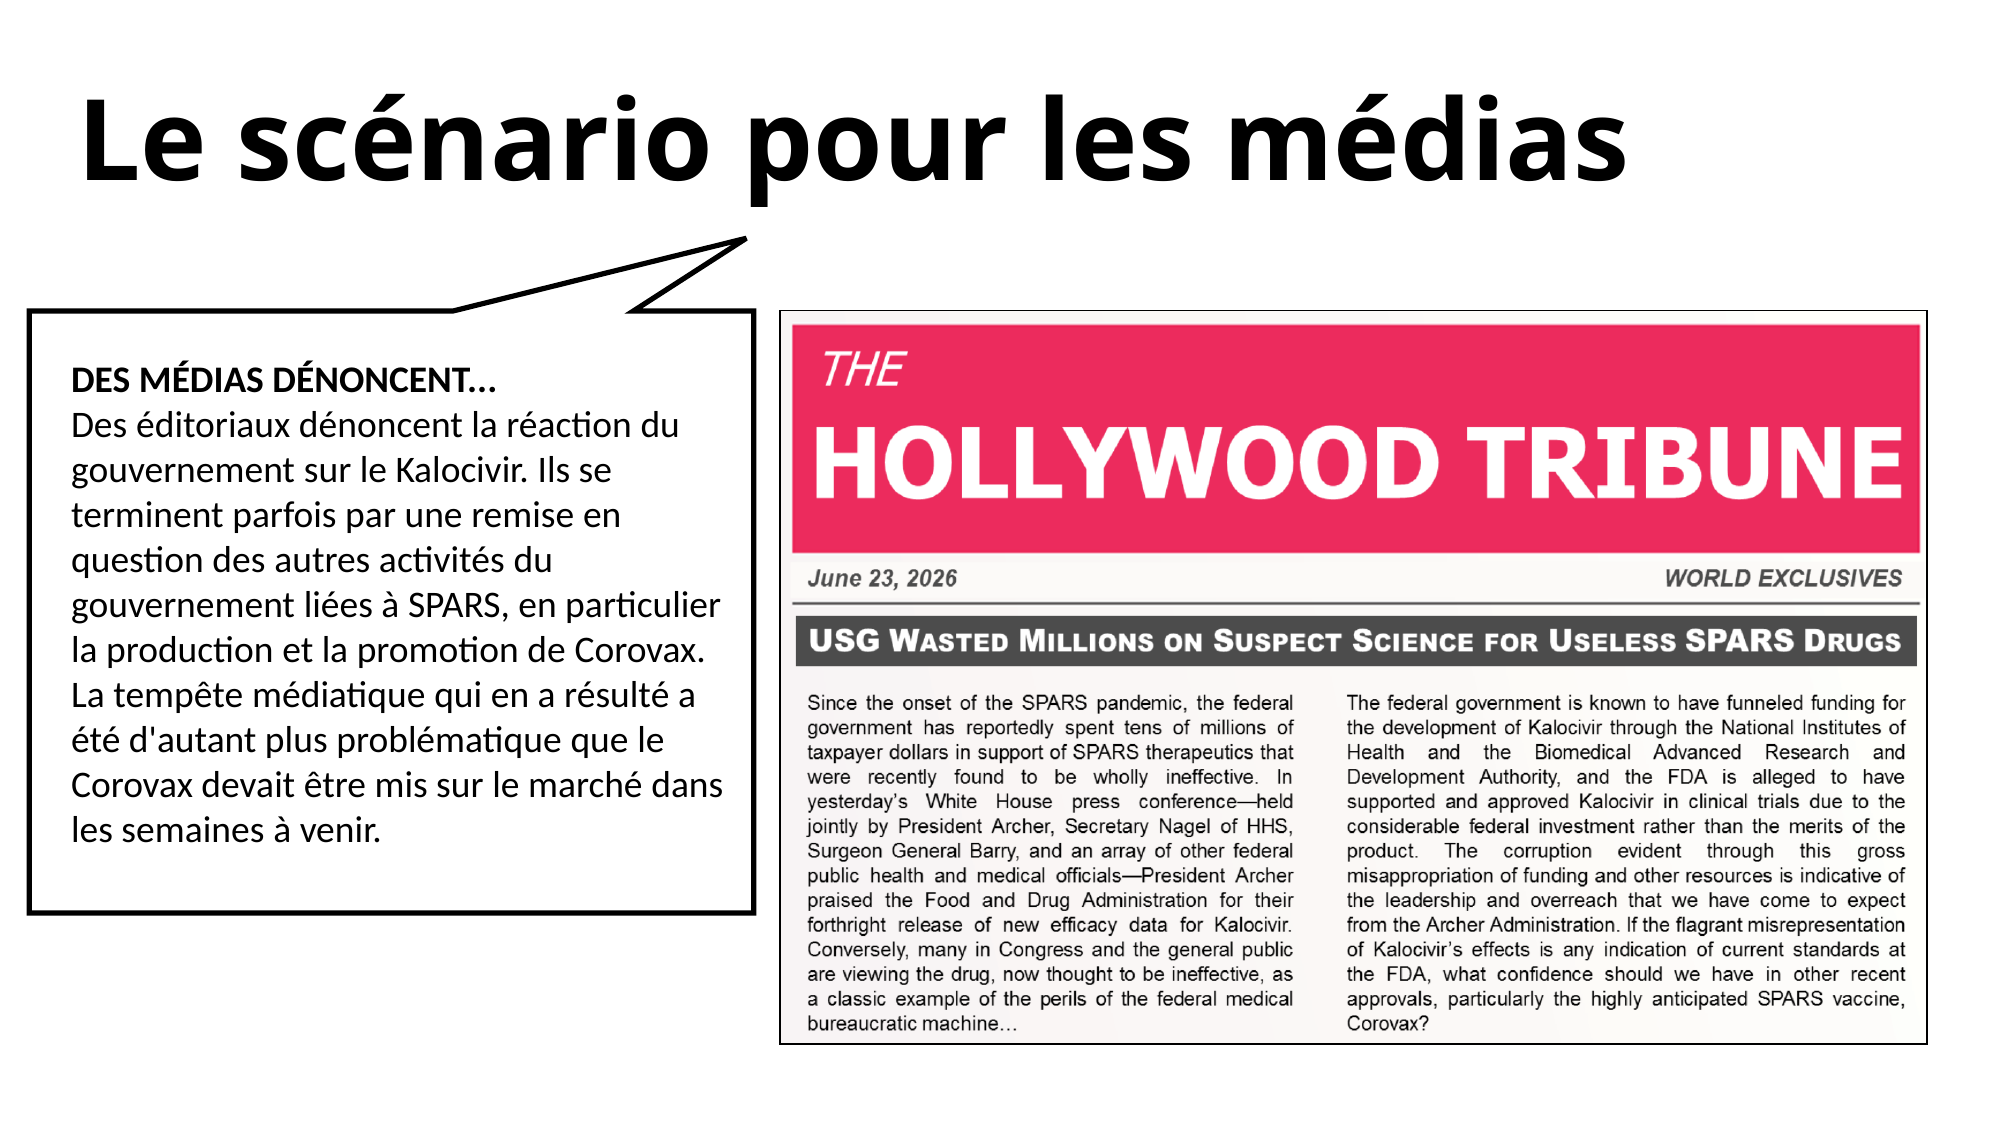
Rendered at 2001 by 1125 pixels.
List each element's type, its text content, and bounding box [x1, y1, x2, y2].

text_box DES MÉDIAS DÉNONCENT... Des éditoriaux dénoncent la réaction du gouvernement sur le Kalocivir. Ils se terminent parfois par une remise en question des autres activités du gouvernement liées à SPARS, en particulier la production et la promotion de Corovax. La tempête médiatique qui en a résulté a été d'autant plus problématique que le Corovax devait être mis sur le marché dans les semaines à venir. [55, 347, 751, 863]
text_box Le scénario pour les médias [62, 60, 1946, 213]
picture [780, 311, 1927, 1044]
